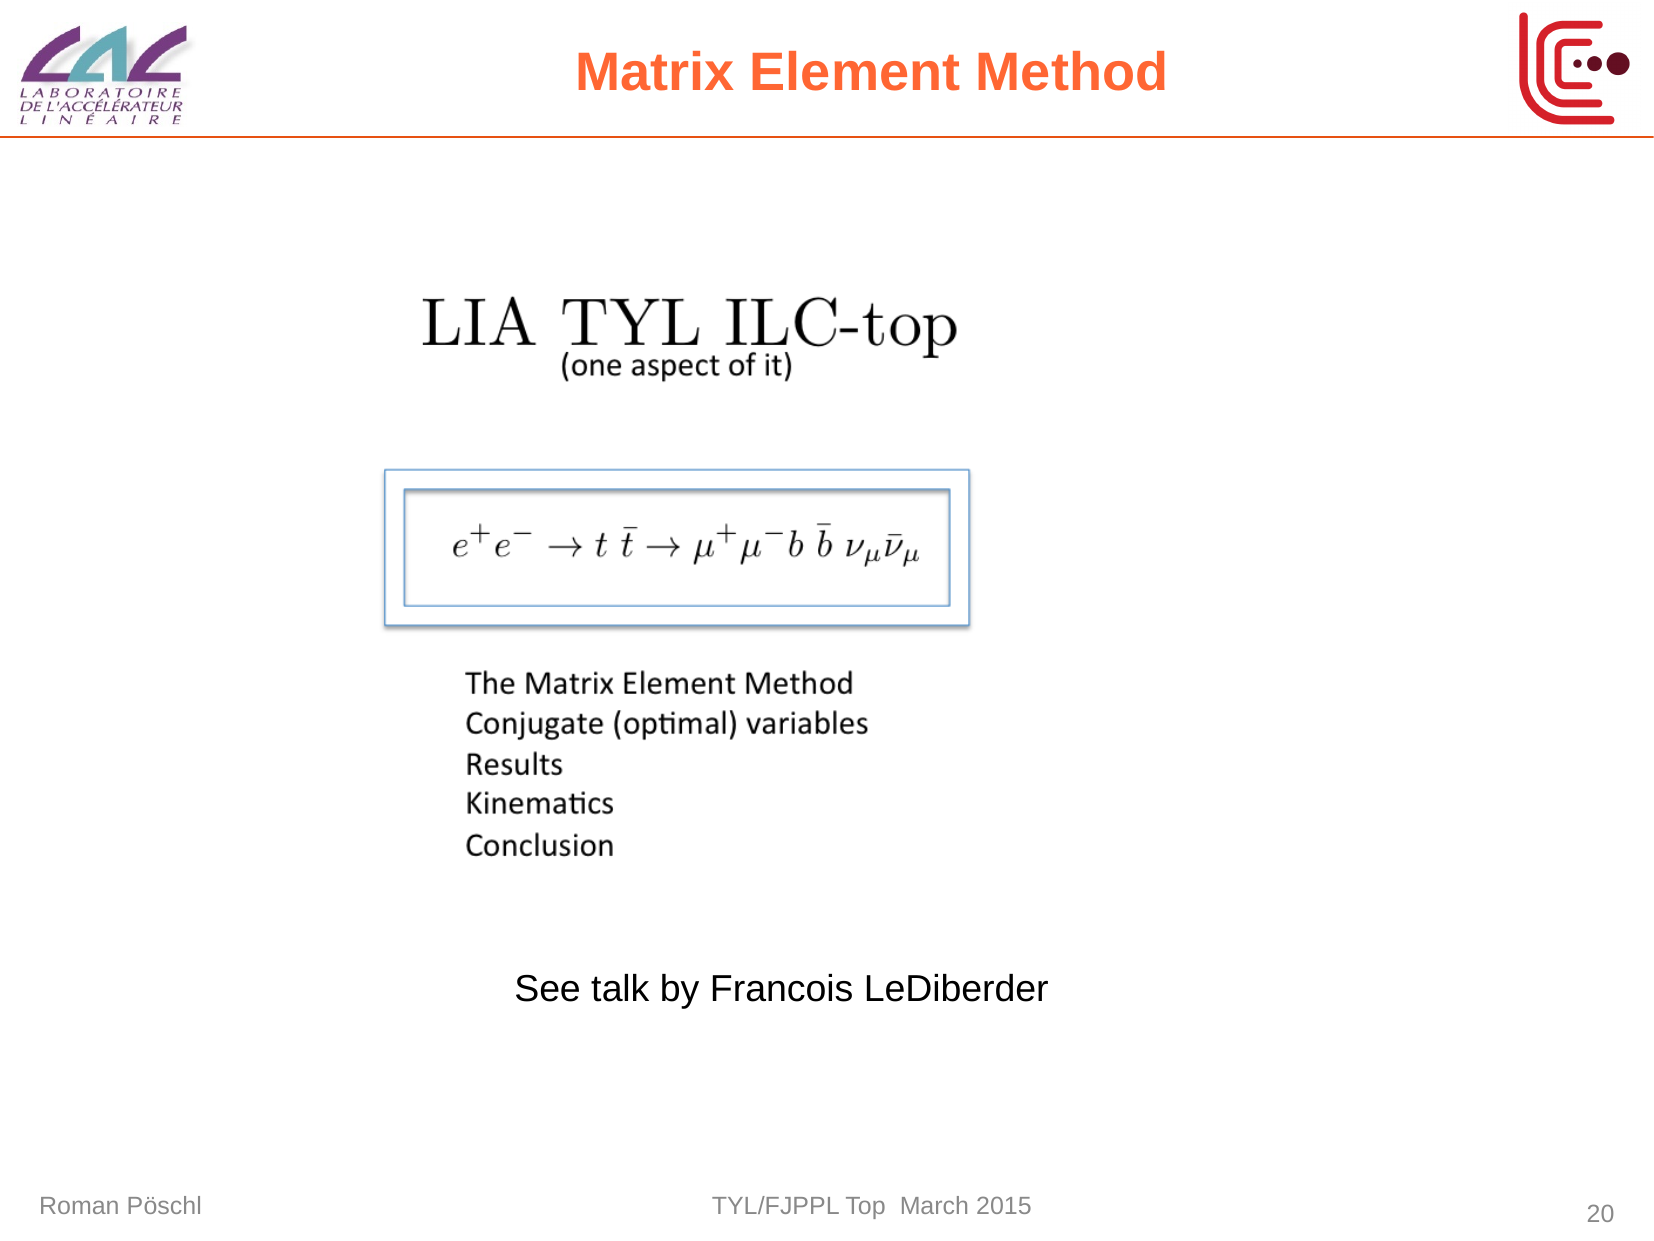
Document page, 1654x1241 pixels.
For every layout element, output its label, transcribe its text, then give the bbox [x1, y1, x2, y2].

picture [1508, 2, 1641, 135]
picture [17, 22, 199, 127]
text_box See talk by Francois LeDiberder [499, 960, 1066, 1017]
picture [240, 244, 1360, 1011]
title Matrix Element Method [128, 29, 1617, 113]
